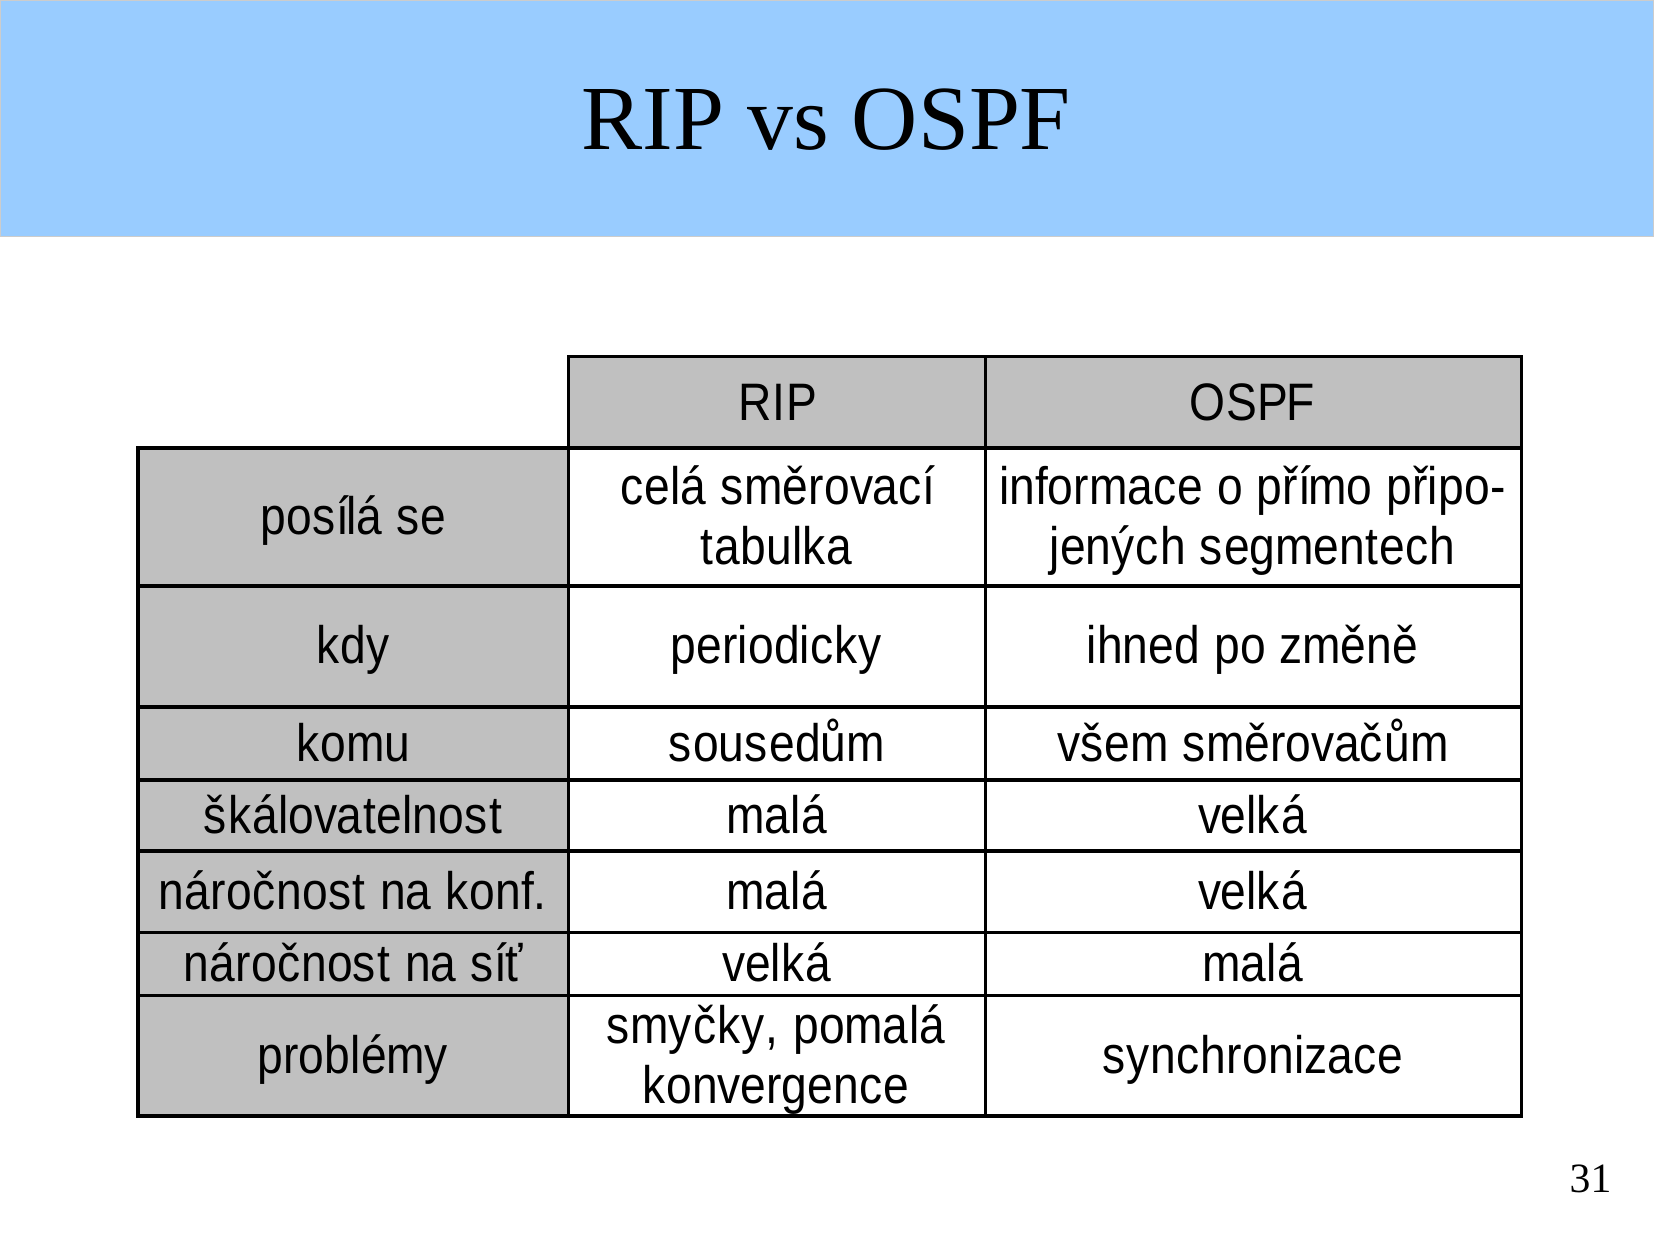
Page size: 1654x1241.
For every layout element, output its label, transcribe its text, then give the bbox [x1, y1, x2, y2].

title RIP vs OSPF [0, 0, 1654, 237]
chart [135, 354, 1524, 1182]
